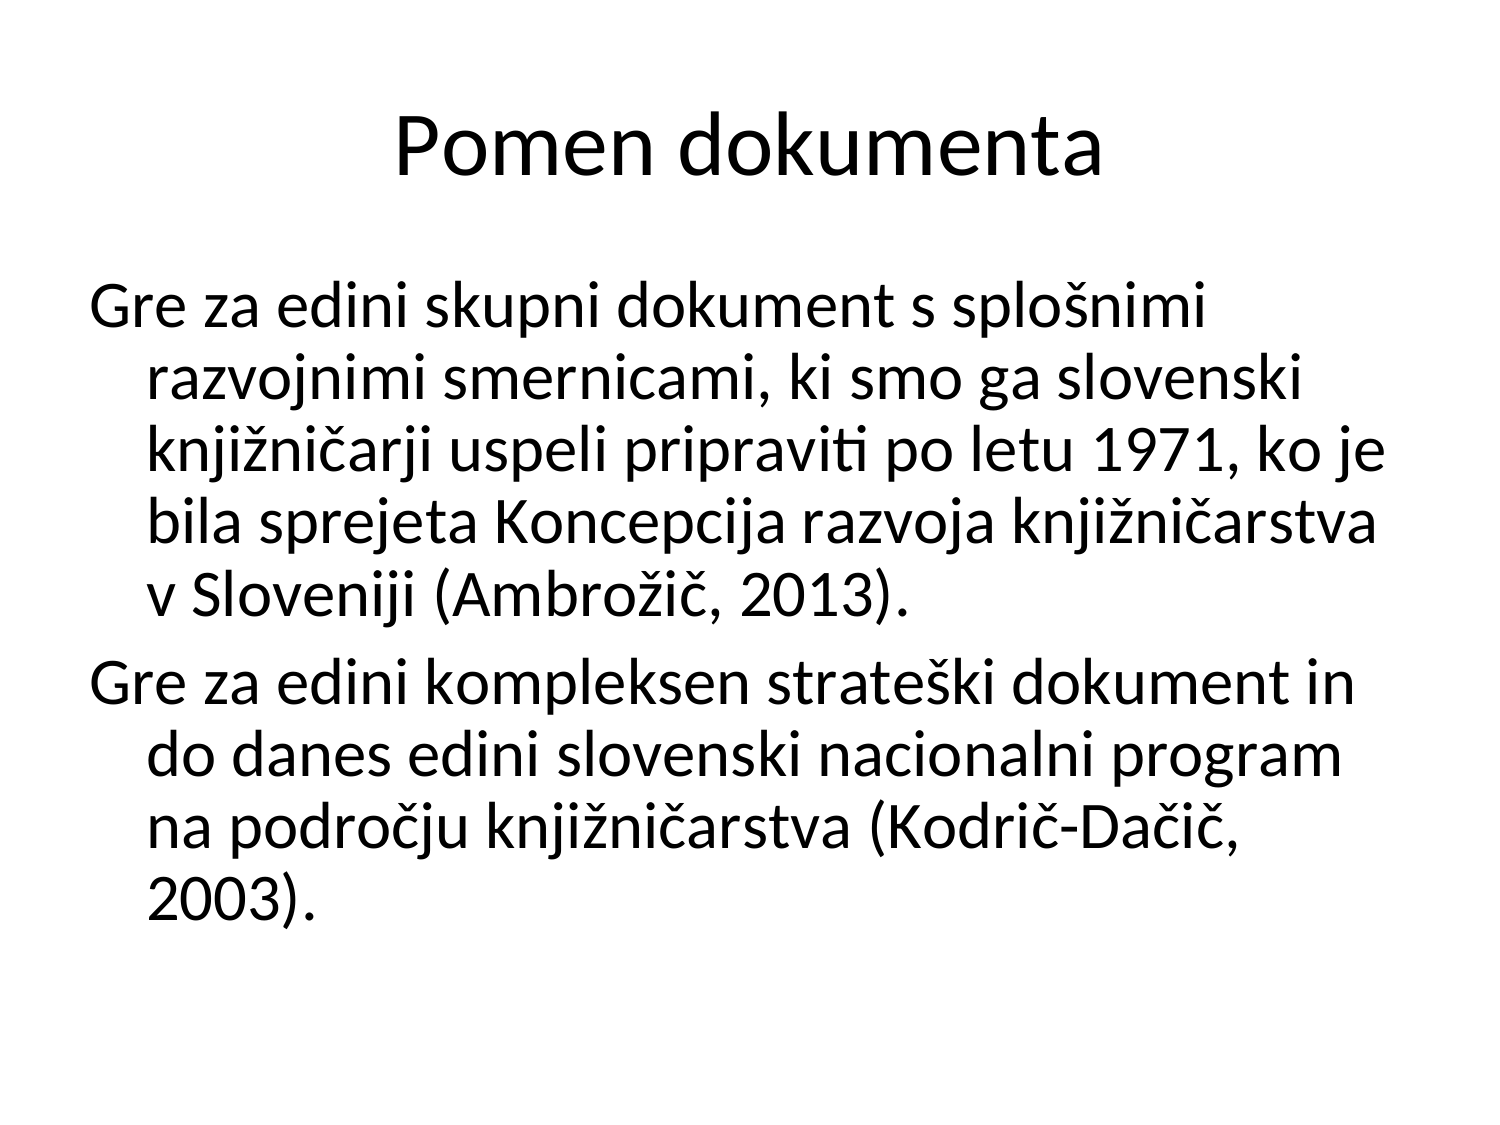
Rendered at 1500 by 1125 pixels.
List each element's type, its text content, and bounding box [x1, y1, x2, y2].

list Gre za edini skupni dokument s splošnimi razvojnimi smernicami, ki smo ga slovenski knjižničarji uspeli pripraviti po letu 1971, ko je bila sprejeta Koncepcija razvoja knjižničarstva v Sloveniji (Ambrožič, 2013). Gre za edini kompleksen strateški dokument in do danes edini slovenski nacionalni program na področju knjižničarstva (Kodrič-Dačič, 2003). [75, 262, 1426, 1014]
title Pomen dokumenta [75, 45, 1426, 233]
